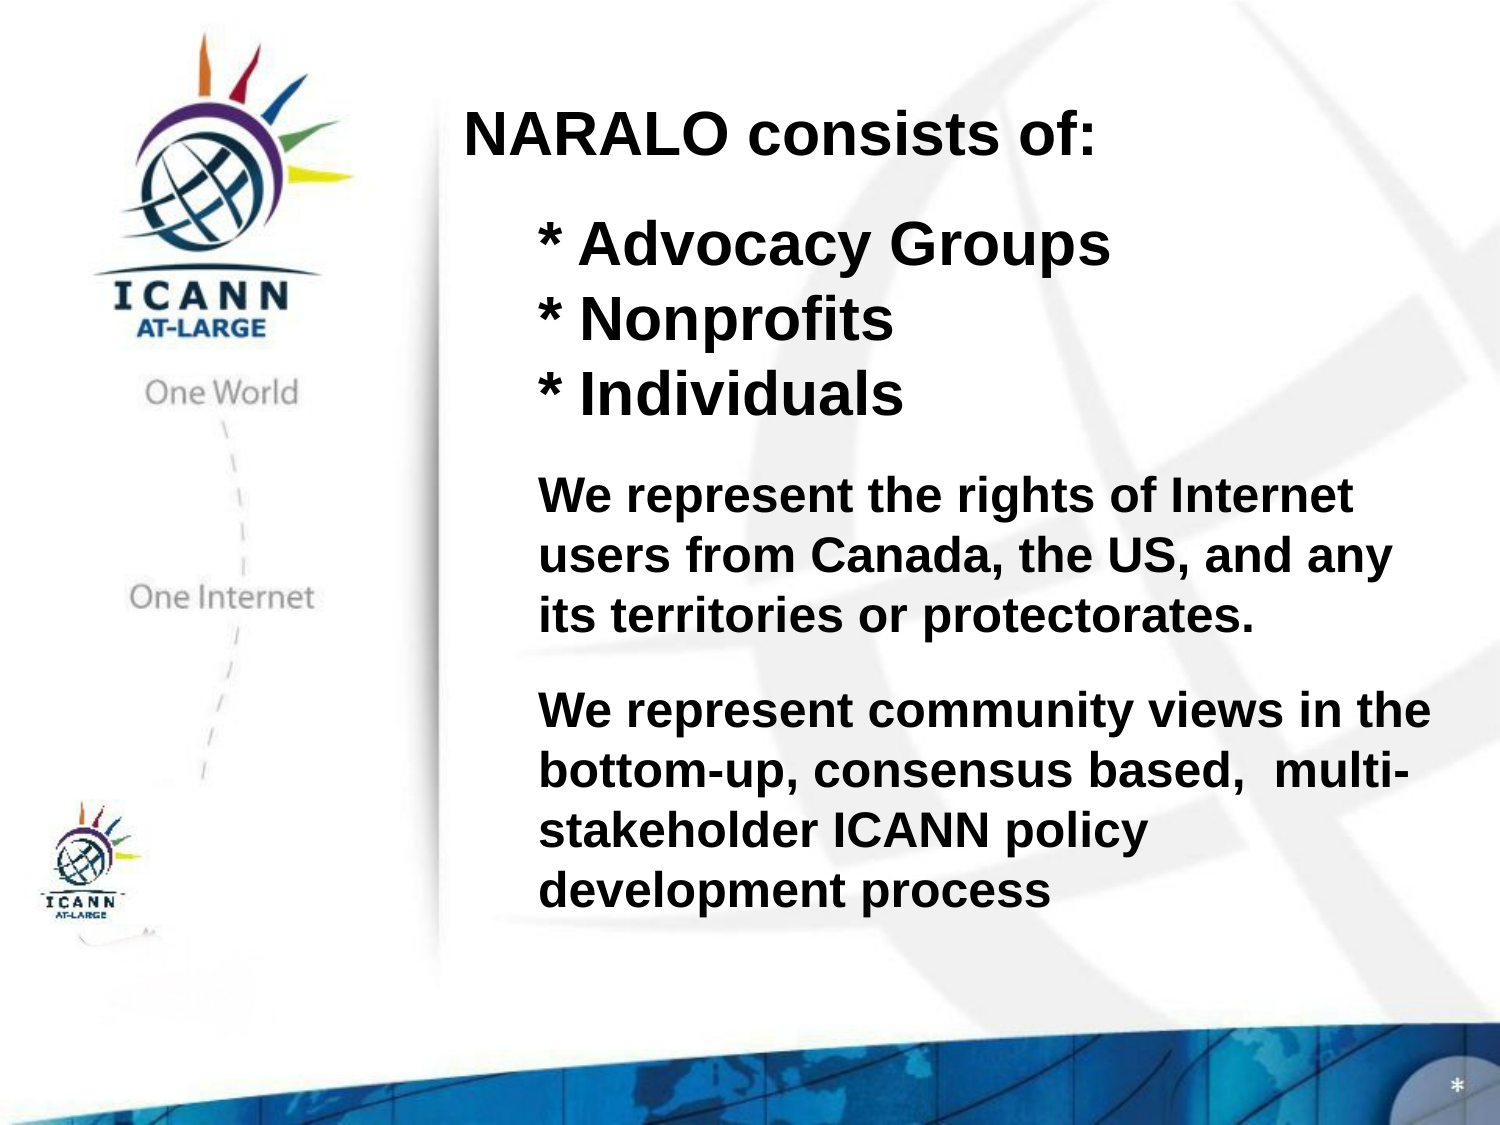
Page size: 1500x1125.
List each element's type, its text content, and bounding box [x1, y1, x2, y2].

text_box NARALO consists of: * Advocacy Groups * Nonprofits * Individuals We represent the rights of Internet users from Canada, the US, and any its territories or protectorates. We represent community views in the bottom-up, consensus based, multi-stakeholder ICANN policy development process [448, 78, 1476, 984]
picture [0, 0, 1500, 1125]
